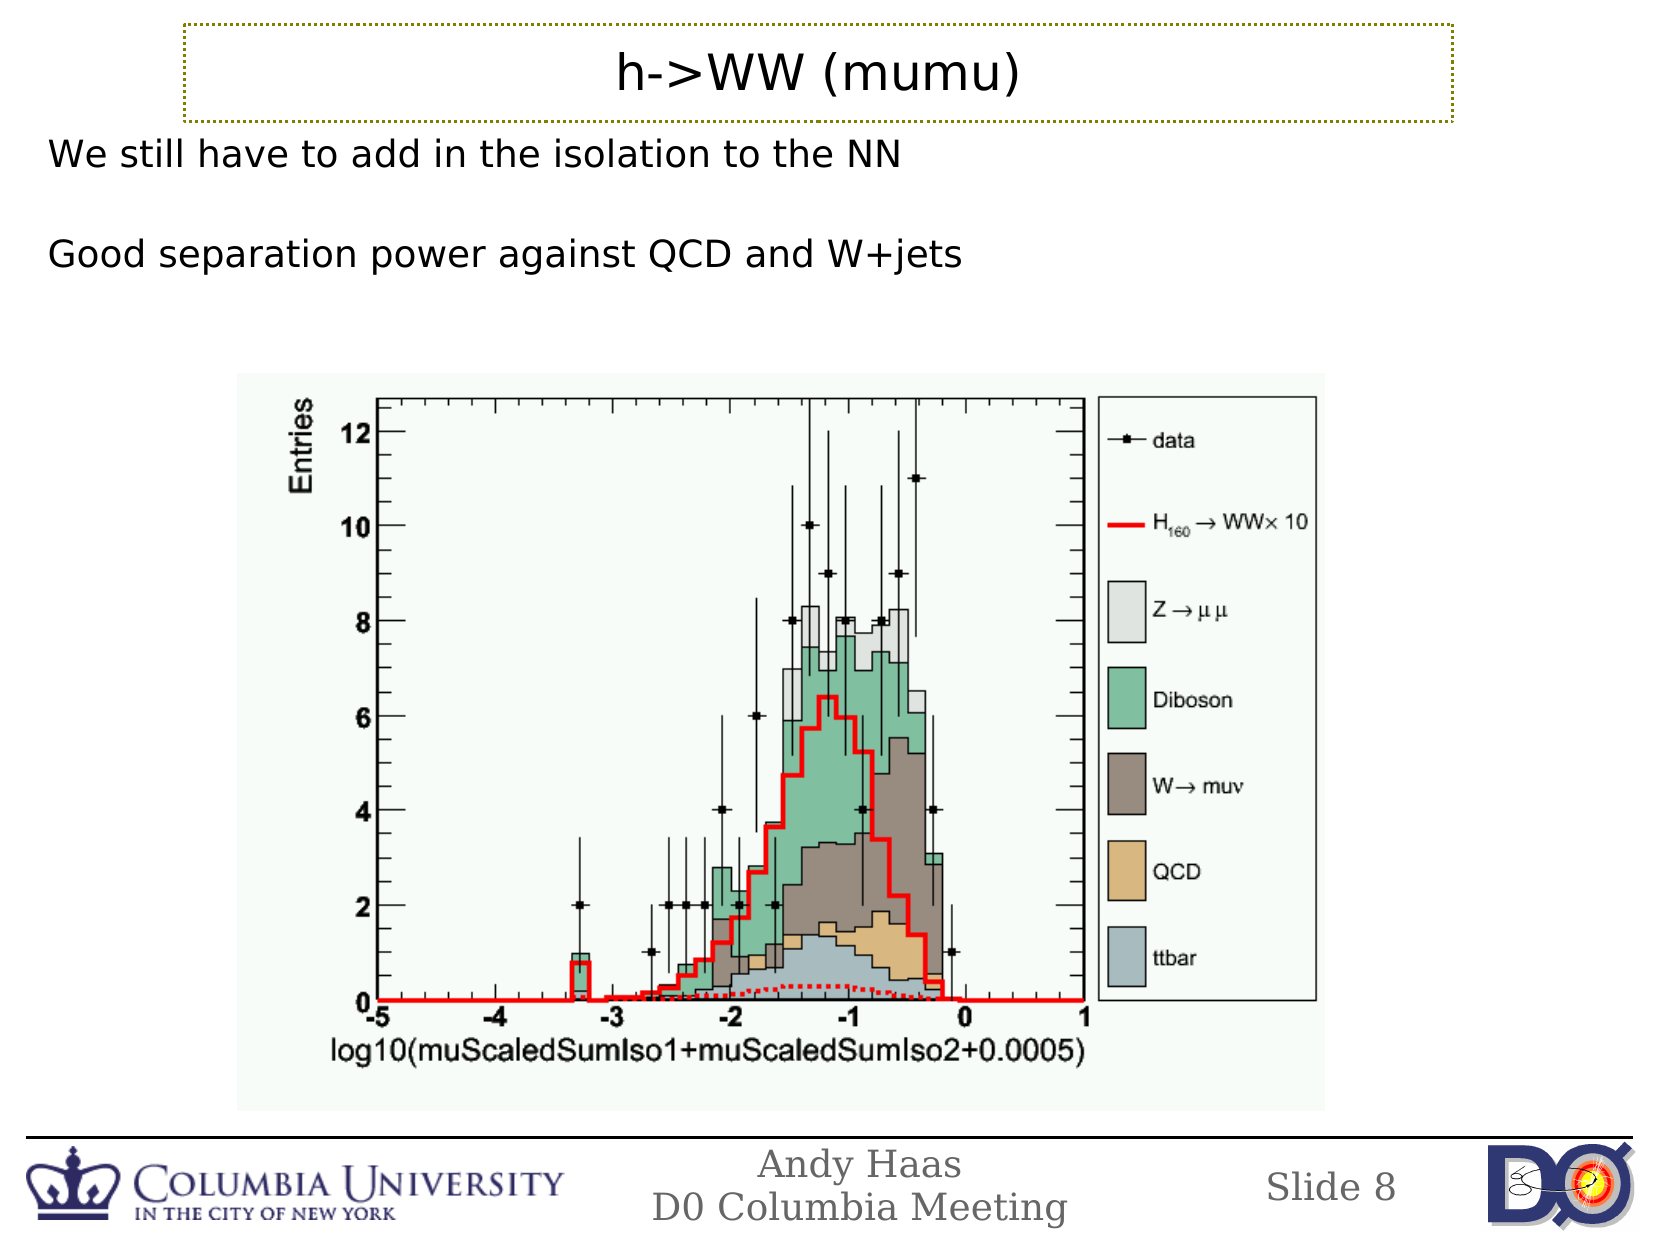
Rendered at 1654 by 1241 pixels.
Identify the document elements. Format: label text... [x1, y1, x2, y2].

title h->WW (mumu) [184, 24, 1453, 122]
picture [237, 373, 1325, 1111]
list We still have to add in the isolation to the NN Good separation power against QCD and W+jets [30, 140, 1306, 1125]
picture [1479, 1140, 1639, 1233]
picture [26, 1146, 565, 1220]
